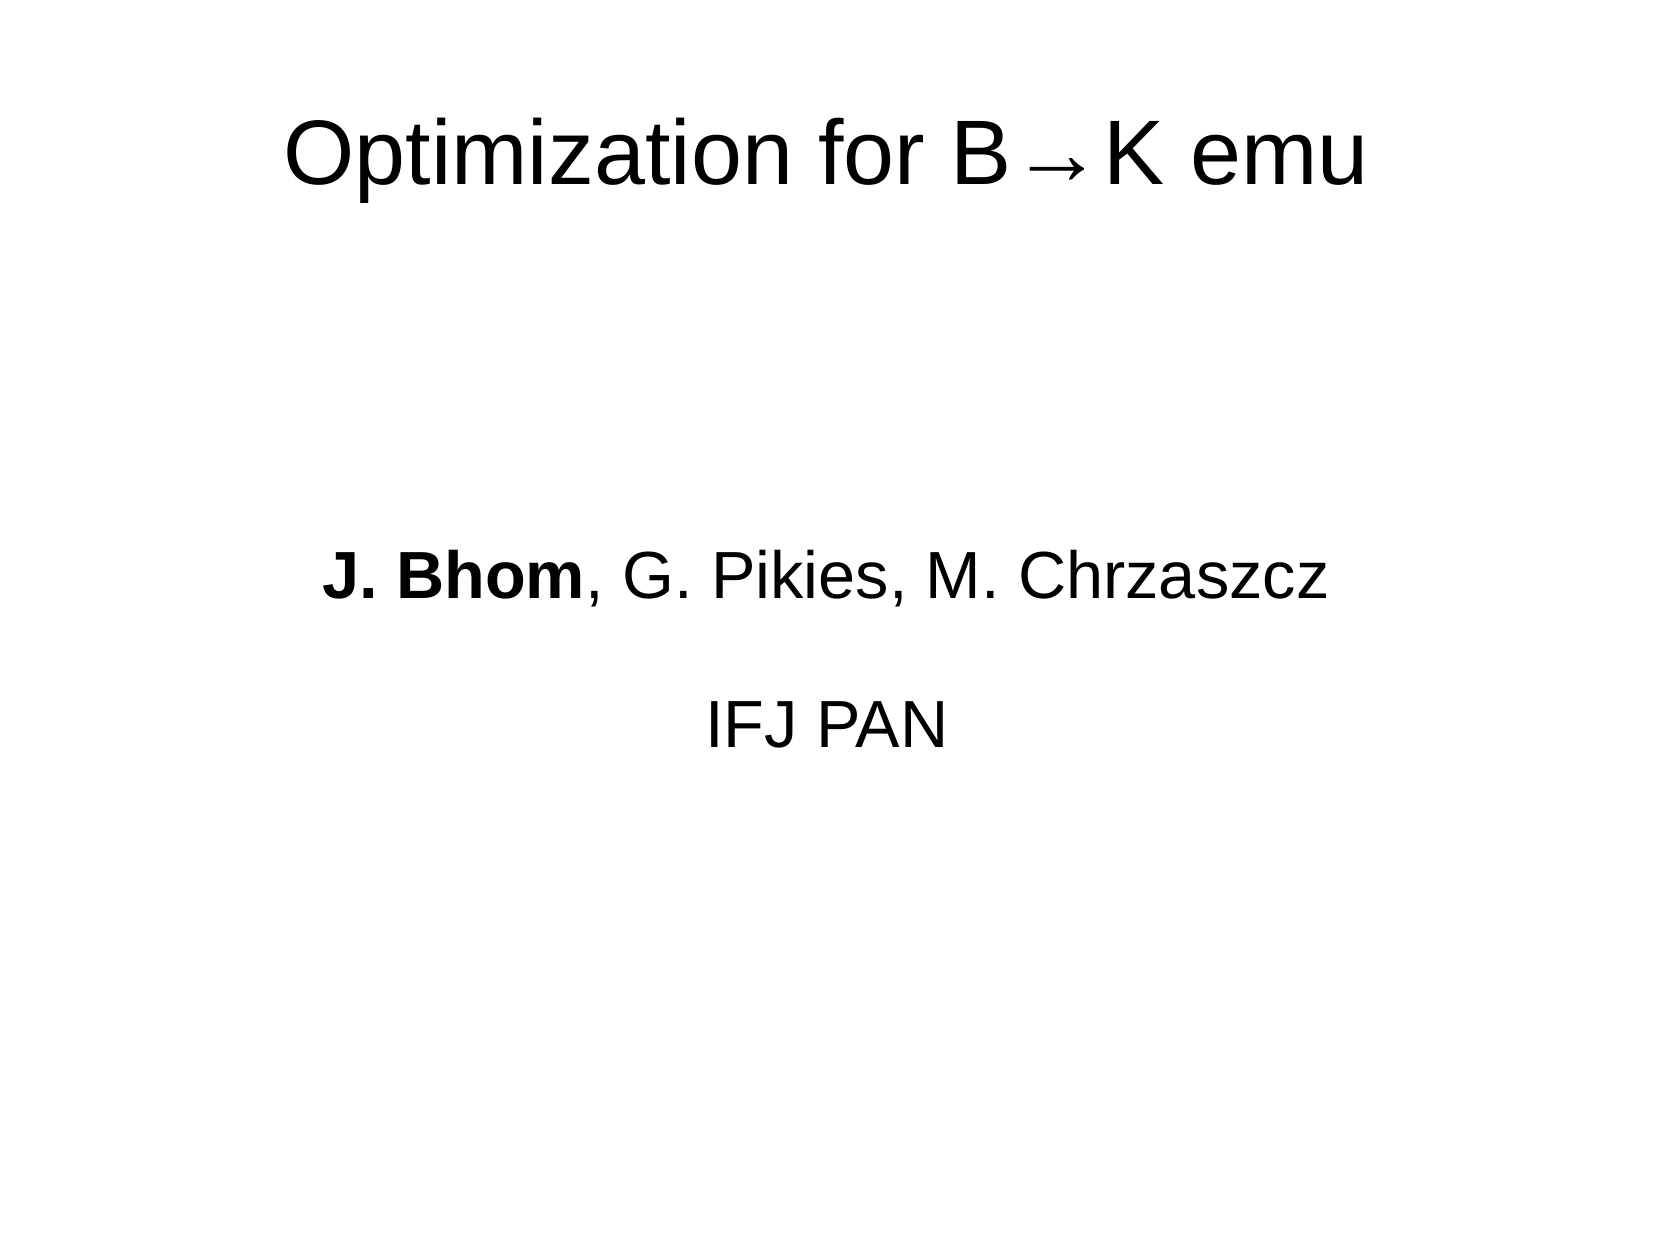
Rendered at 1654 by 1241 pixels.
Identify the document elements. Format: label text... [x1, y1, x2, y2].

title Optimization for B→K emu [82, 49, 1571, 257]
subtitle J. Bhom, G. Pikies, M. Chrzaszcz IFJ PAN [82, 290, 1571, 1010]
